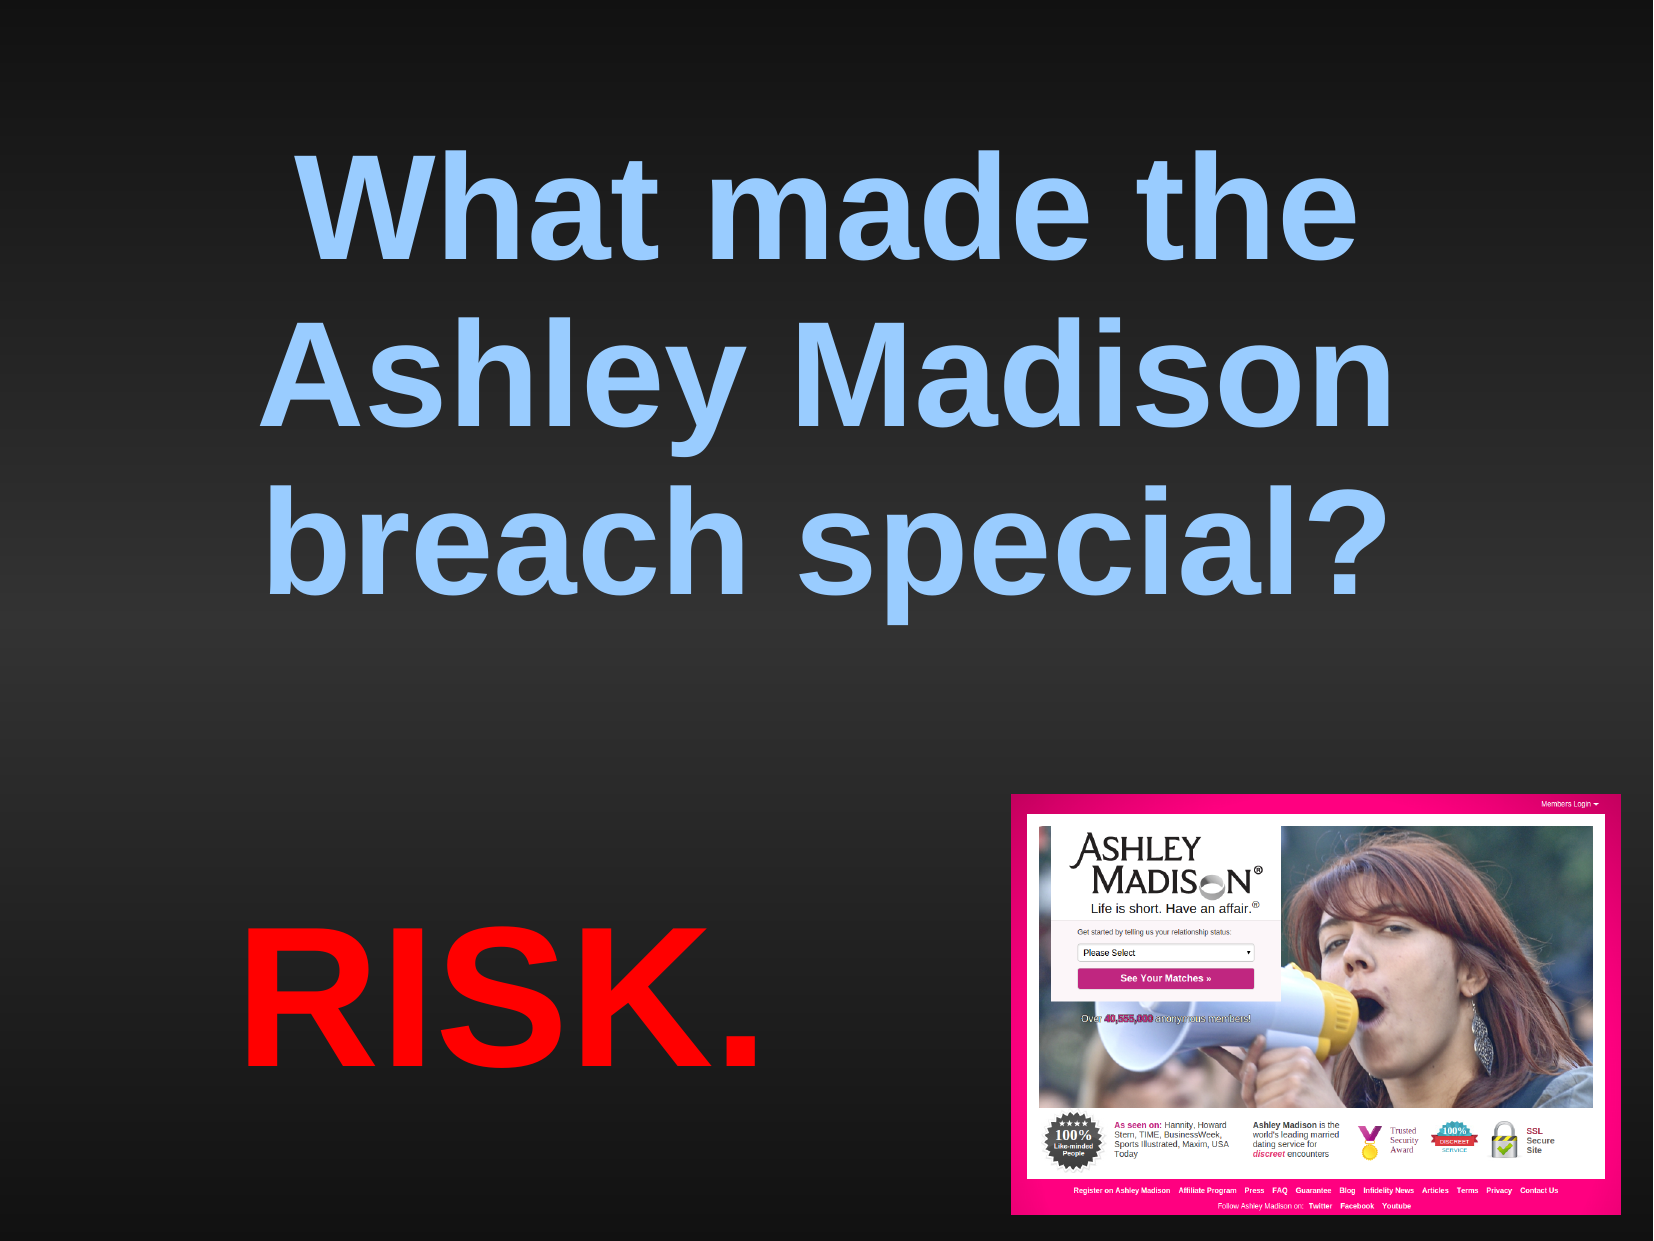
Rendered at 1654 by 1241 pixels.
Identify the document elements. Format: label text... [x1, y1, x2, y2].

title What made the Ashley Madison breach special? [3, 0, 1653, 886]
picture [1011, 794, 1621, 1216]
title RISK. [15, 780, 991, 1216]
